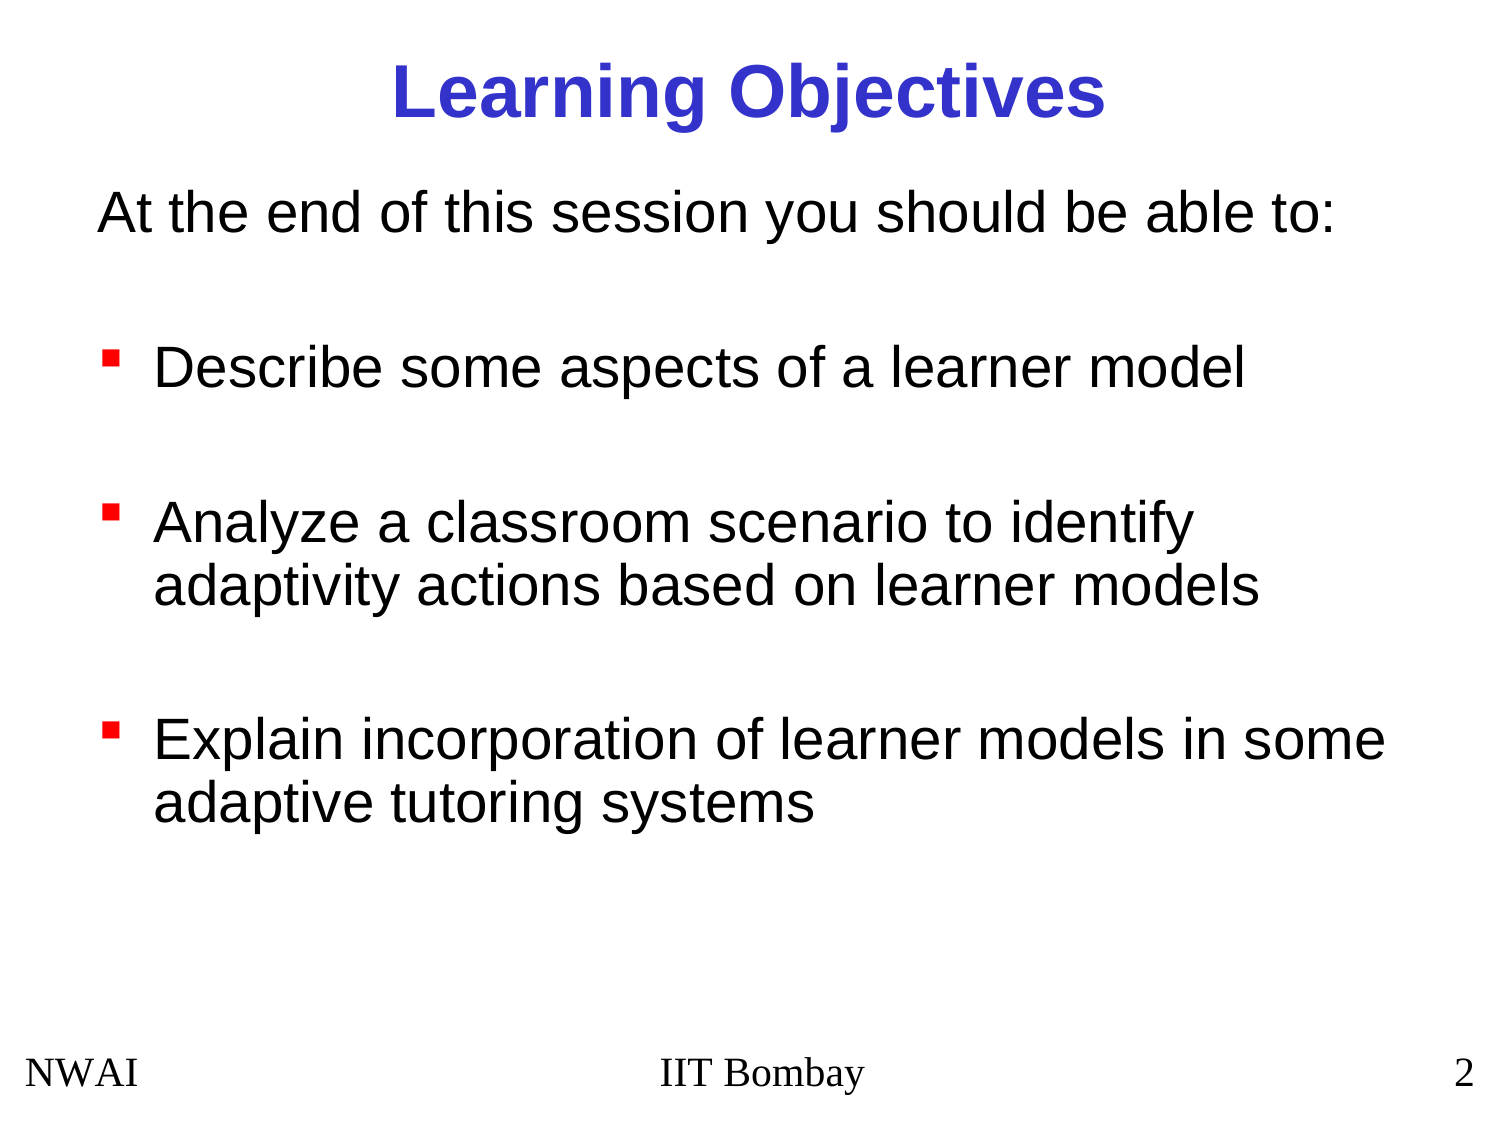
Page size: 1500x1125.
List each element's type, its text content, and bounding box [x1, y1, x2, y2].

list At the end of this session you should be able to: Describe some aspects of a learner model Analyze a classroom scenario to identify adaptivity actions based on learner models Explain incorporation of learner models in some adaptive tutoring systems [82, 174, 1412, 1026]
title Learning Objectives [37, 12, 1463, 163]
